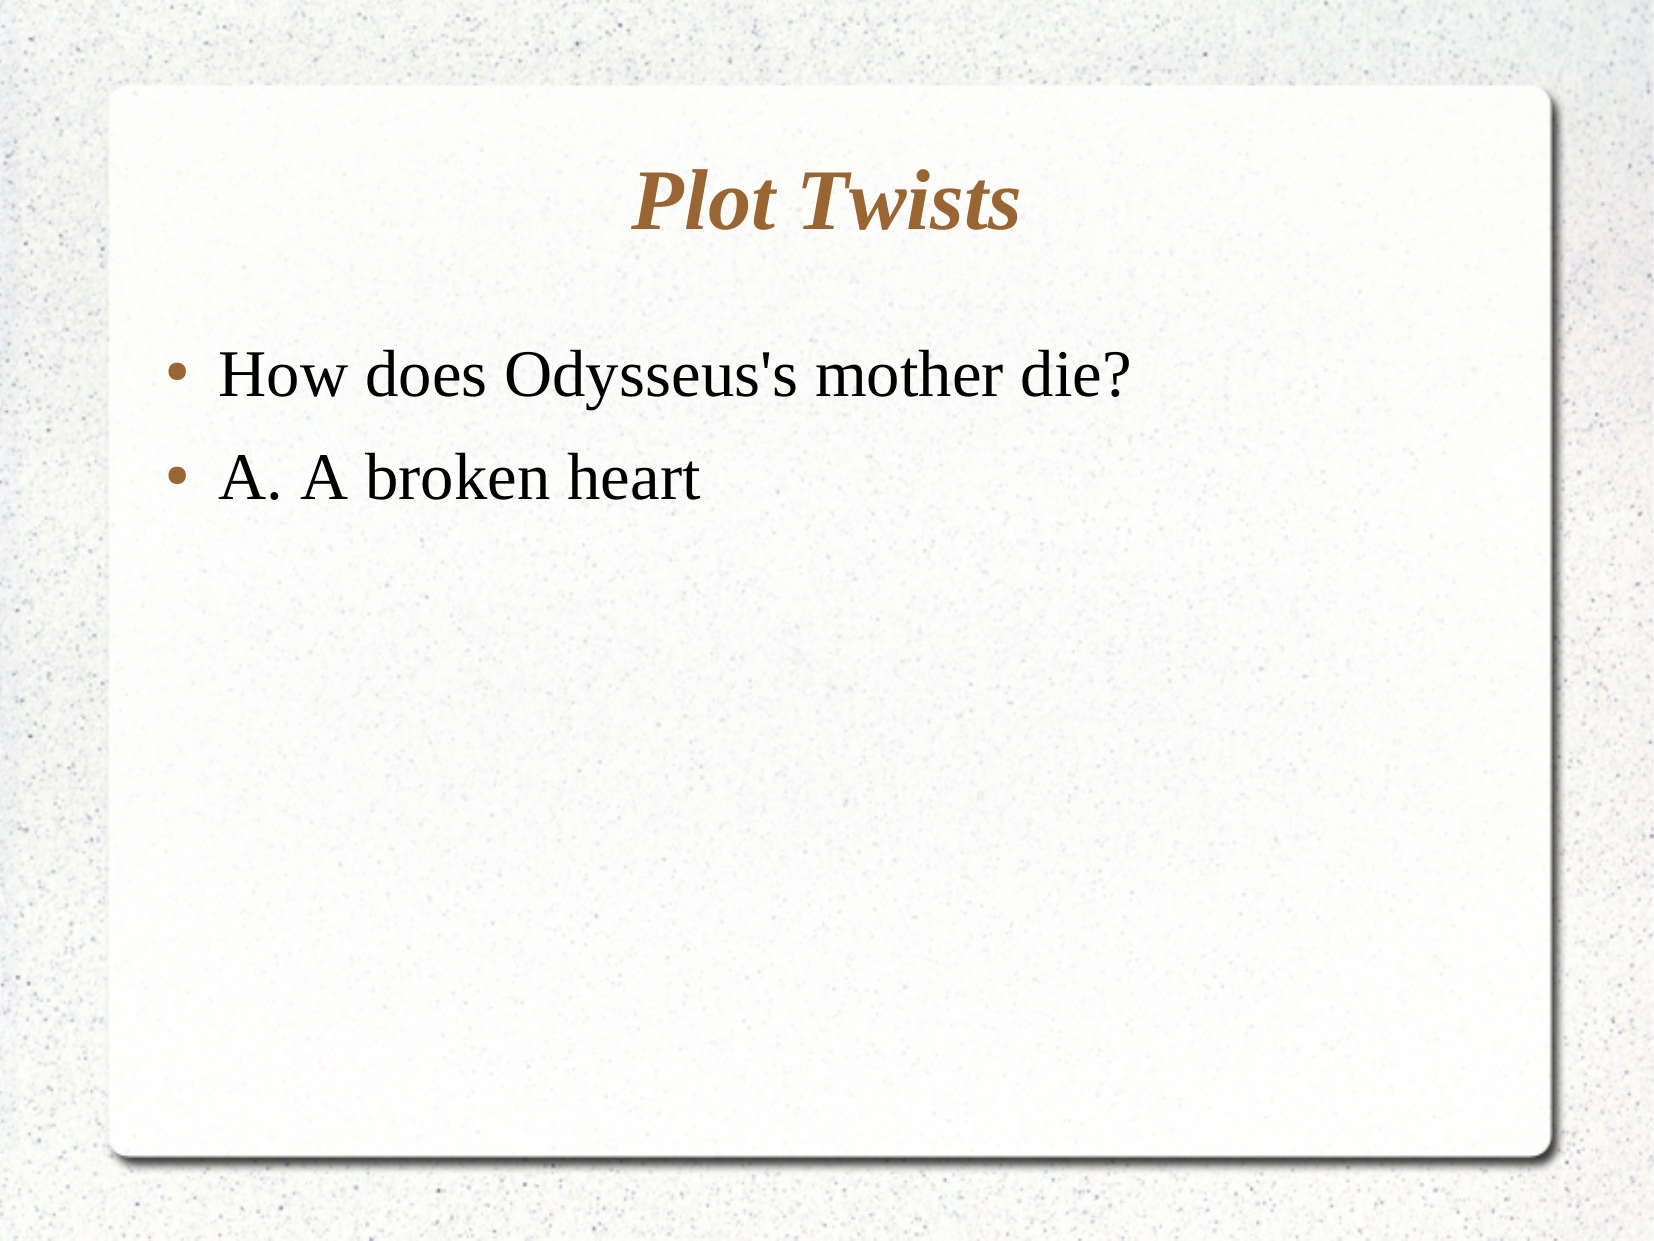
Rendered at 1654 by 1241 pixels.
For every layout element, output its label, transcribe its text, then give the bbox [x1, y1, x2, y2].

title Plot Twists [118, 104, 1536, 297]
picture [0, 0, 1654, 1241]
list How does Odysseus's mother die? A. A broken heart [147, 336, 1506, 972]
